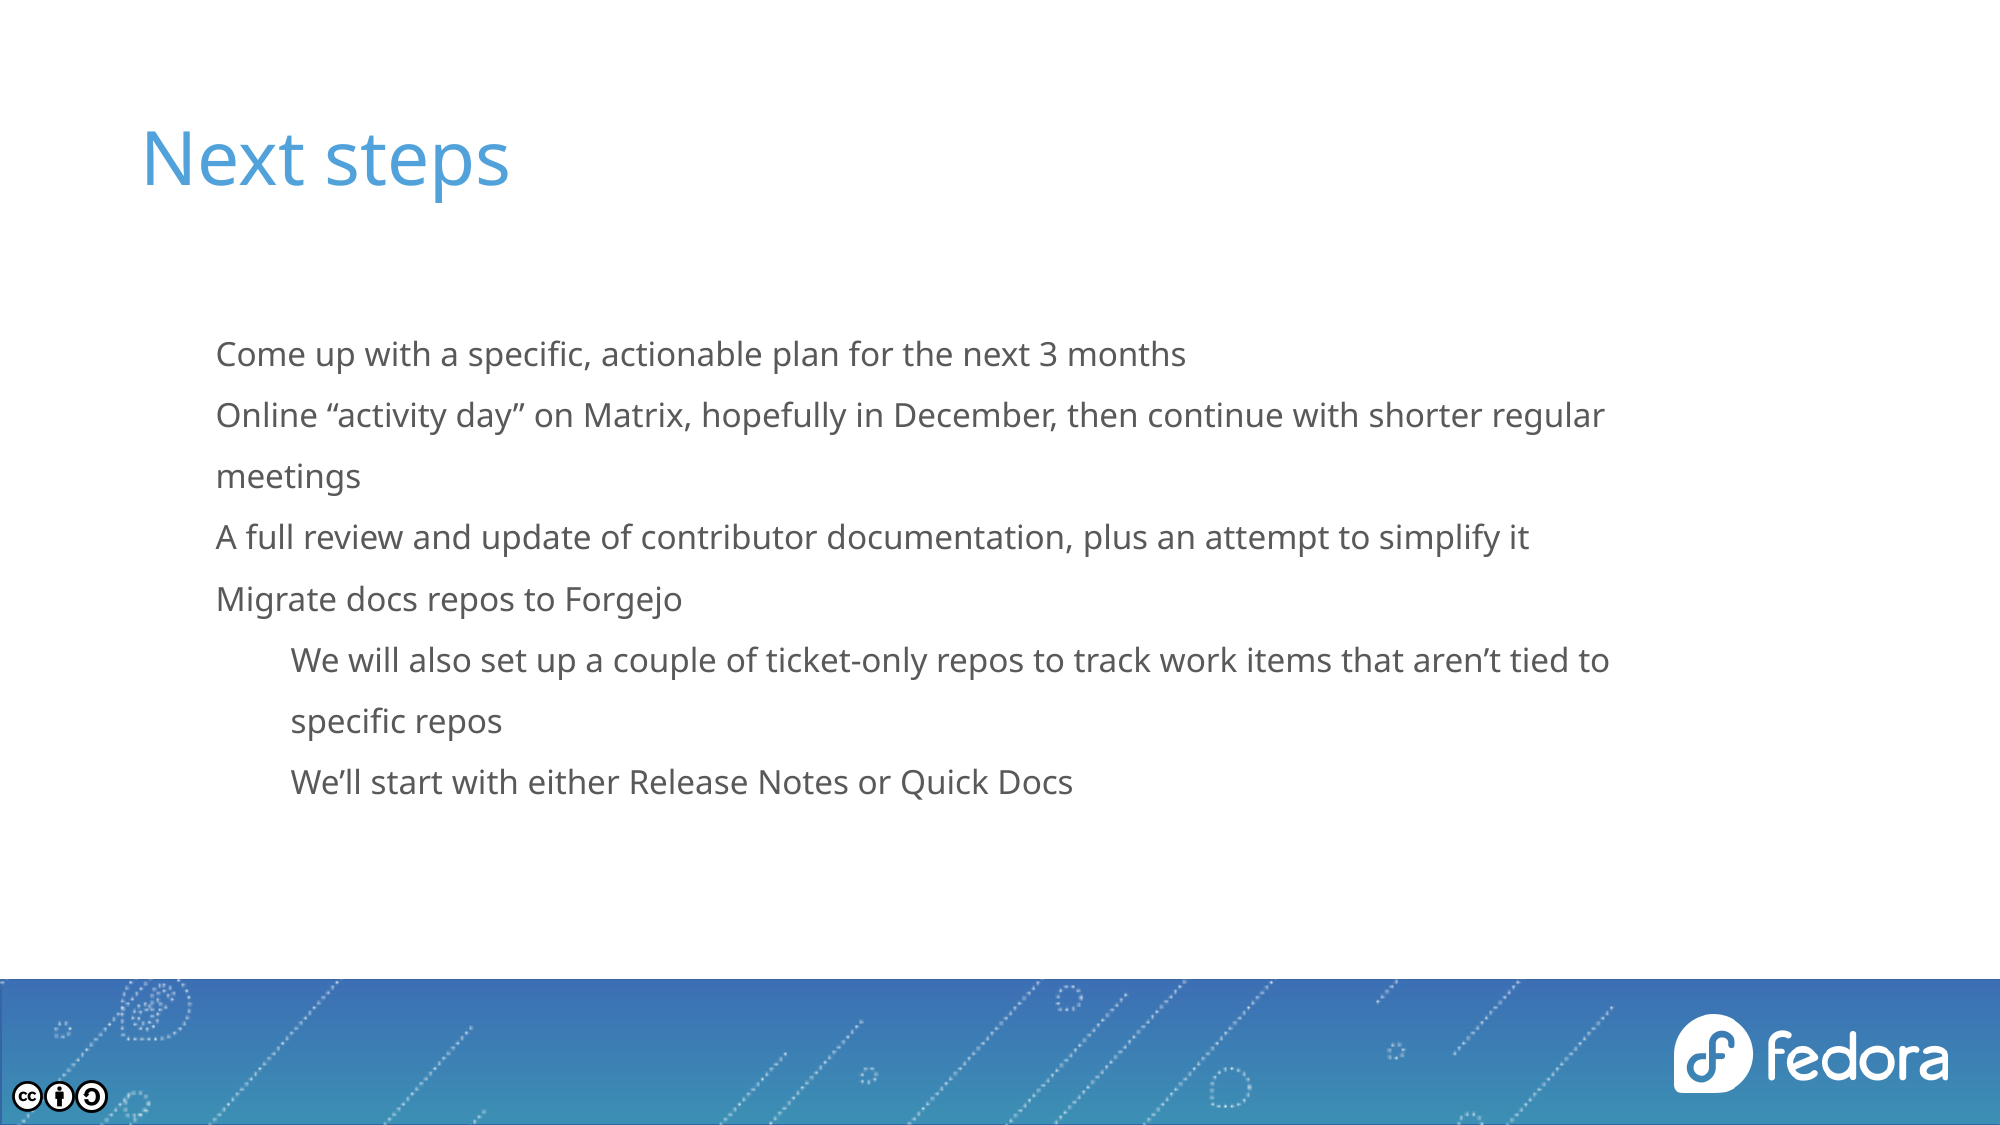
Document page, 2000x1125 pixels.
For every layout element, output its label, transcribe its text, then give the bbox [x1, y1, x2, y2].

list Come up with a specific, actionable plan for the next 3 months Online “activity day” on Matrix, hopefully in December, then continue with shorter regular meetings A full review and update of contributor documentation, plus an attempt to simplify it Migrate docs repos to Forgejo We will also set up a couple of ticket-only repos to track work items that aren’t tied to specific repos We’ll start with either Release Notes or Quick Docs [140, 315, 1619, 893]
title Next steps [140, 93, 1619, 219]
picture [1674, 1014, 1948, 1093]
picture [0, 585, 1661, 1125]
